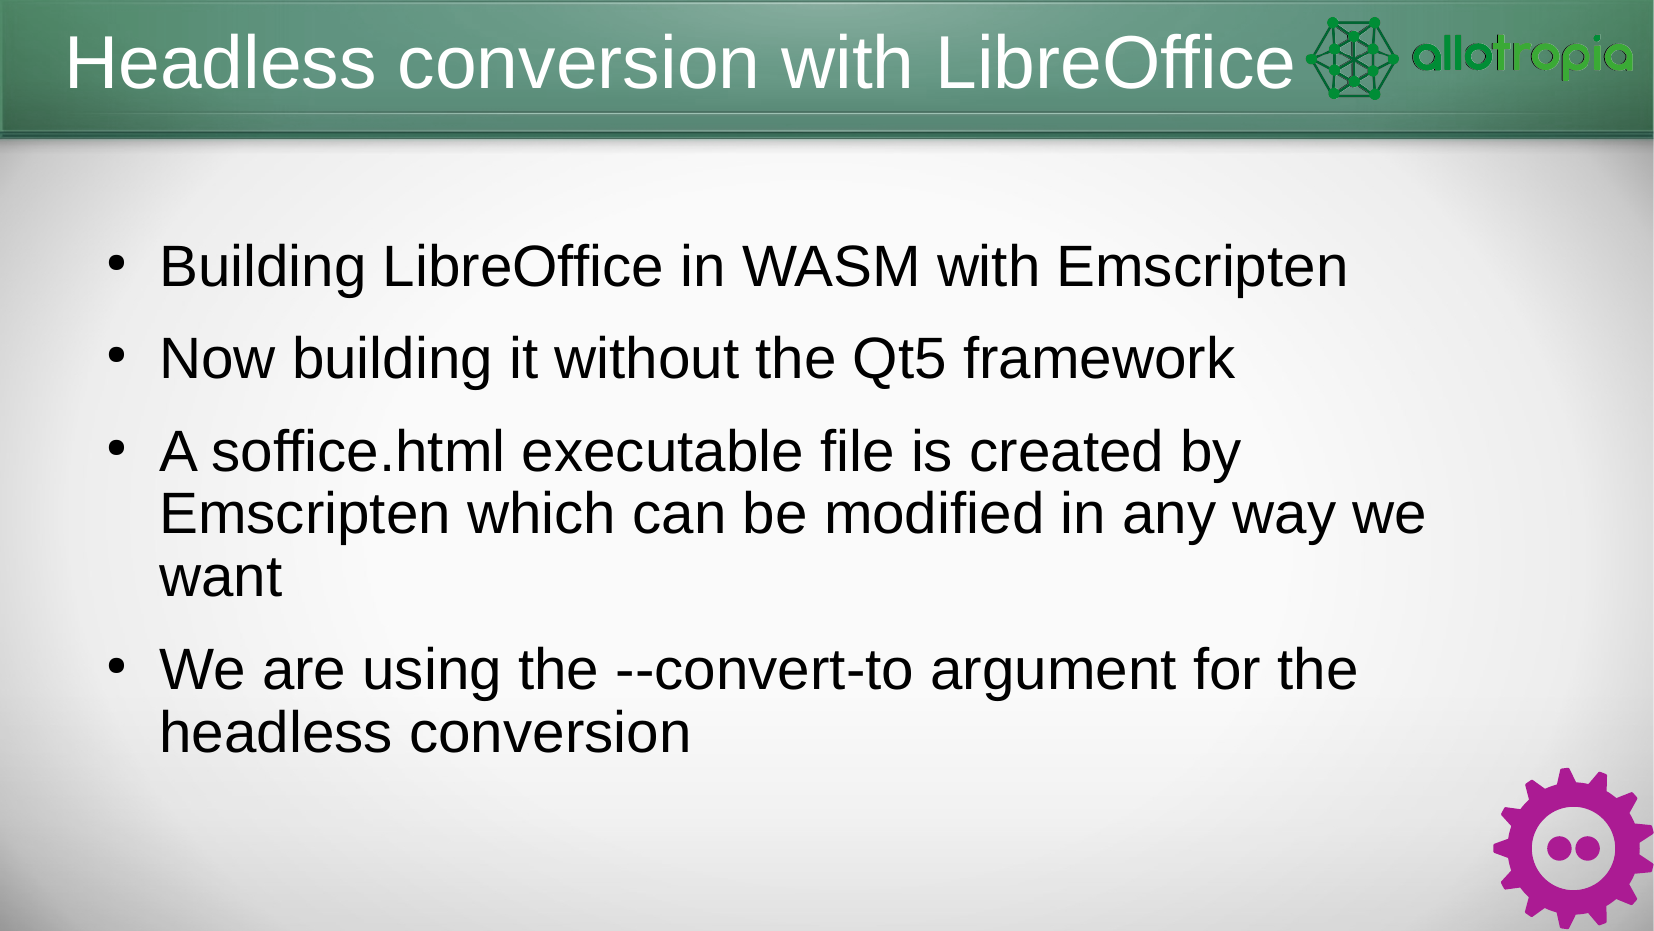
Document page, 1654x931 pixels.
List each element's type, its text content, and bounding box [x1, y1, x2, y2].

title Headless conversion with LibreOffice [10, 0, 1329, 143]
list Building LibreOffice in WASM with Emscripten Now building it without the Qt5 framework A soffice.html executable file is created by Emscripten which can be modified in any way we want We are using the --convert-to argument for the headless conversion [88, 236, 1536, 798]
picture [0, 0, 1654, 931]
